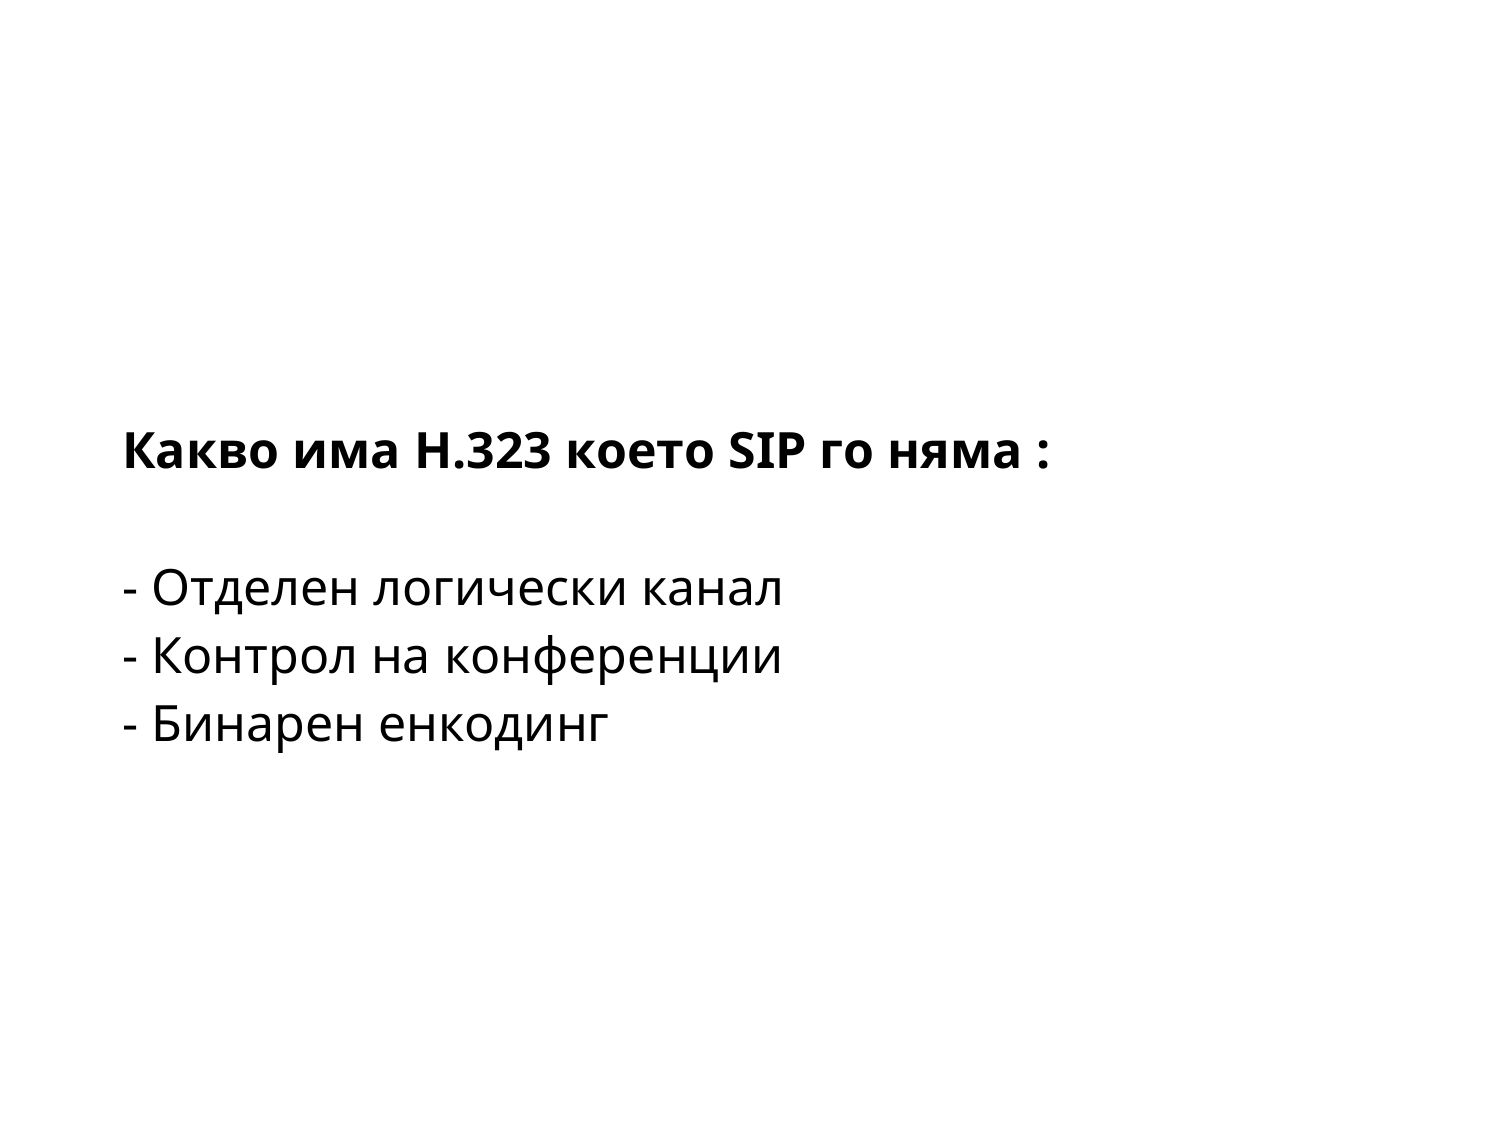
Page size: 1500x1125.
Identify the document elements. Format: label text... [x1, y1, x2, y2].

text_box Какво има H.323 което SIP го няма : - Отделен логически канал - Контрол на конференции - Бинарен енкодинг [107, 407, 1066, 765]
